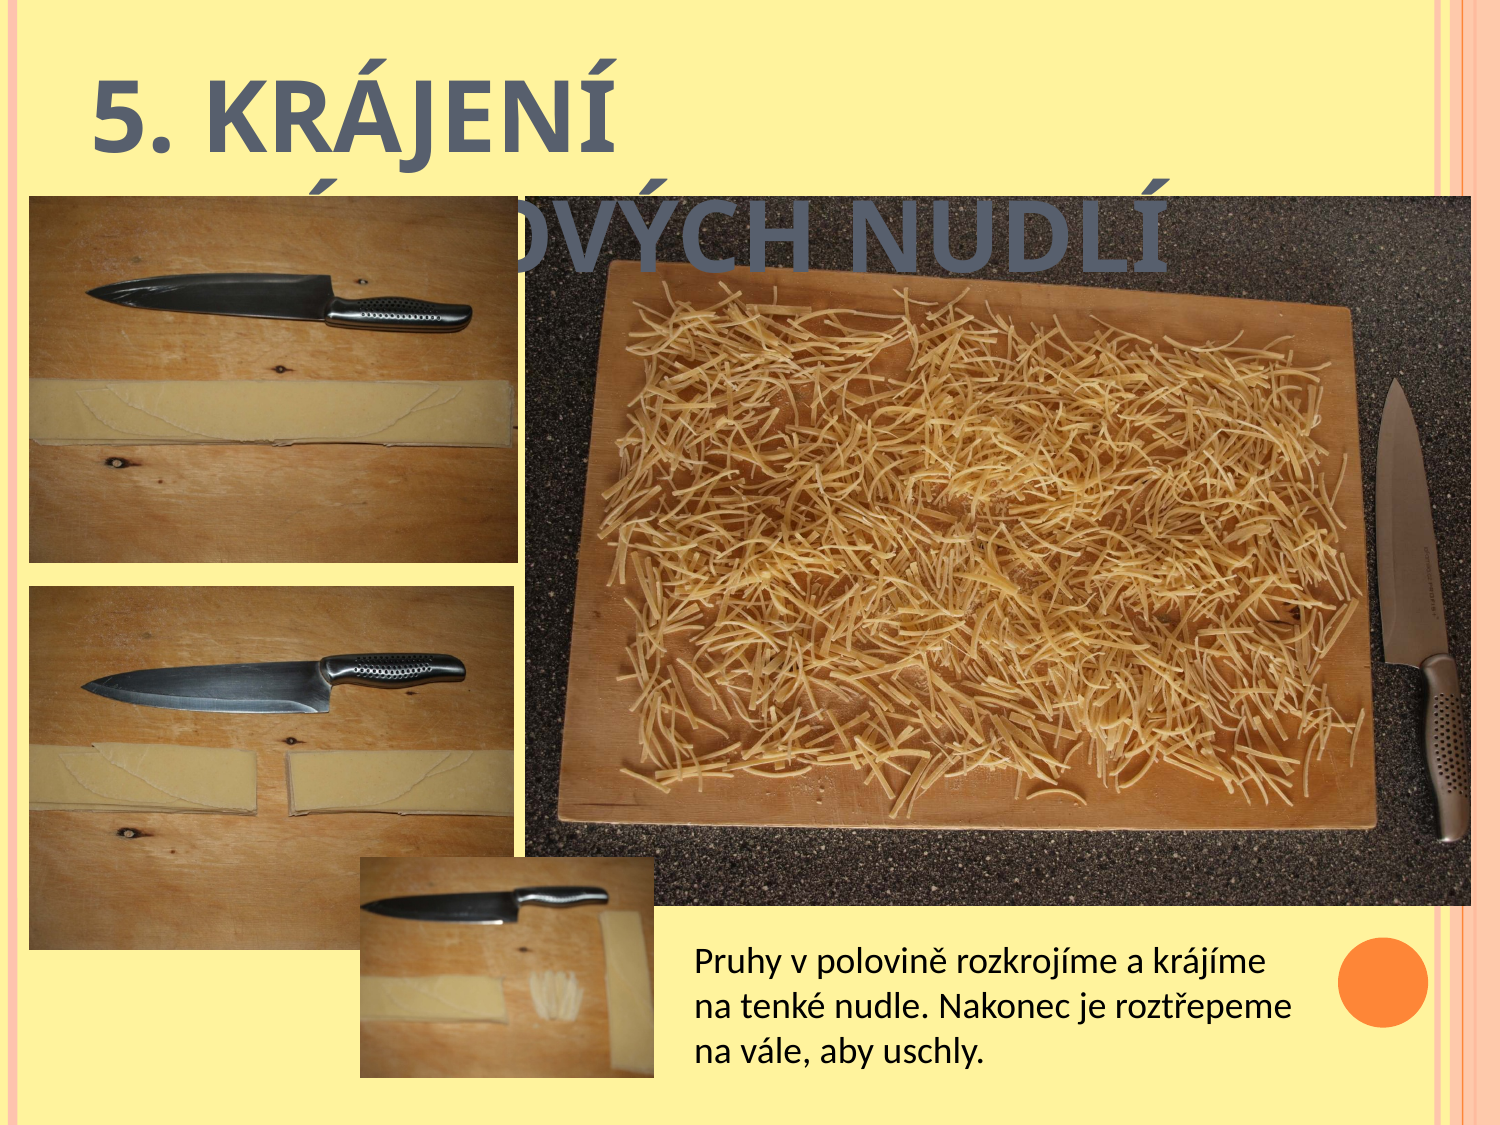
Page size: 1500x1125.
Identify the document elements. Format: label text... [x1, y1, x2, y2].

picture [29, 196, 518, 563]
title 5. KRÁJENÍ POLÉVKOVÝCH NUDLÍ [75, 45, 1300, 185]
picture [525, 216, 532, 256]
text_box Pruhy v polovině rozkrojíme a krájíme na tenké nudle. Nakonec je roztřepeme na vále, aby uschly. [679, 928, 1315, 1081]
picture [29, 196, 1471, 1078]
